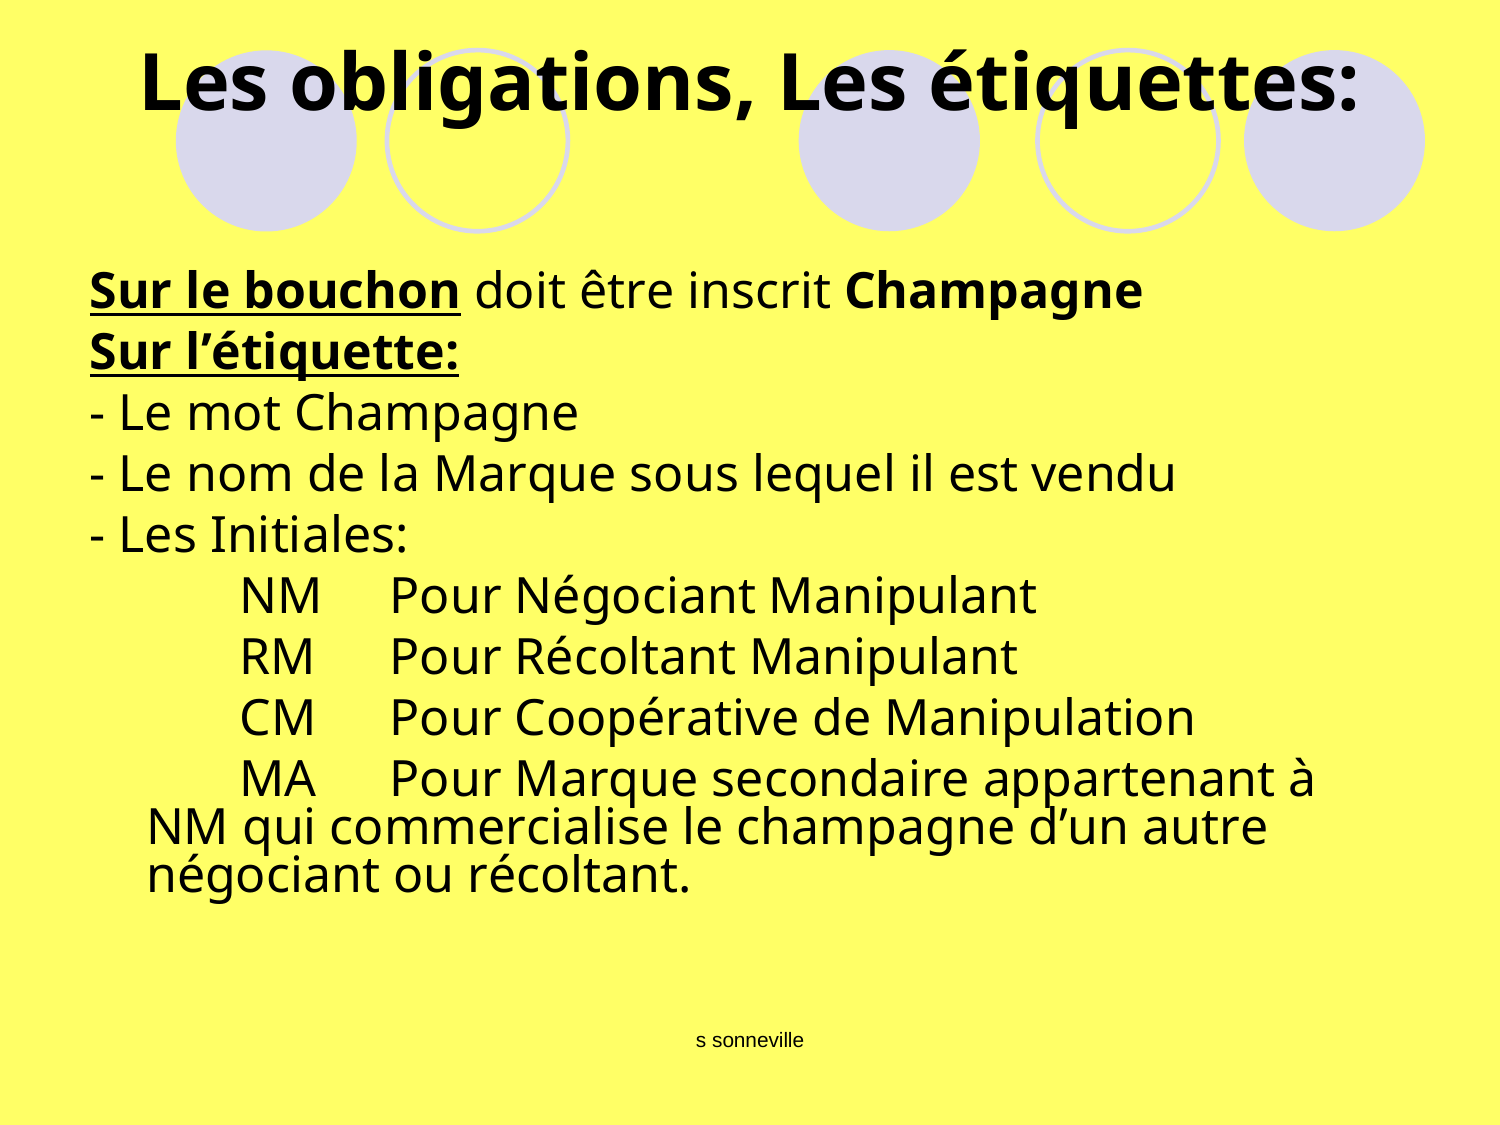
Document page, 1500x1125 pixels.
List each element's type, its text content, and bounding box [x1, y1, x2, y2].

title Les obligations, Les étiquettes: [75, 2, 1426, 262]
list Sur le bouchon doit être inscrit Champagne Sur l’étiquette: - Le mot Champagne - Le nom de la Marque sous lequel il est vendu - Les Initiales: NM Pour Négociant Manipulant RM Pour Récoltant Manipulant CM Pour Coopérative de Manipulation MA Pour Marque secondaire appartenant à NM qui commercialise le champagne d’un autre négociant ou récoltant. [75, 262, 1426, 1006]
